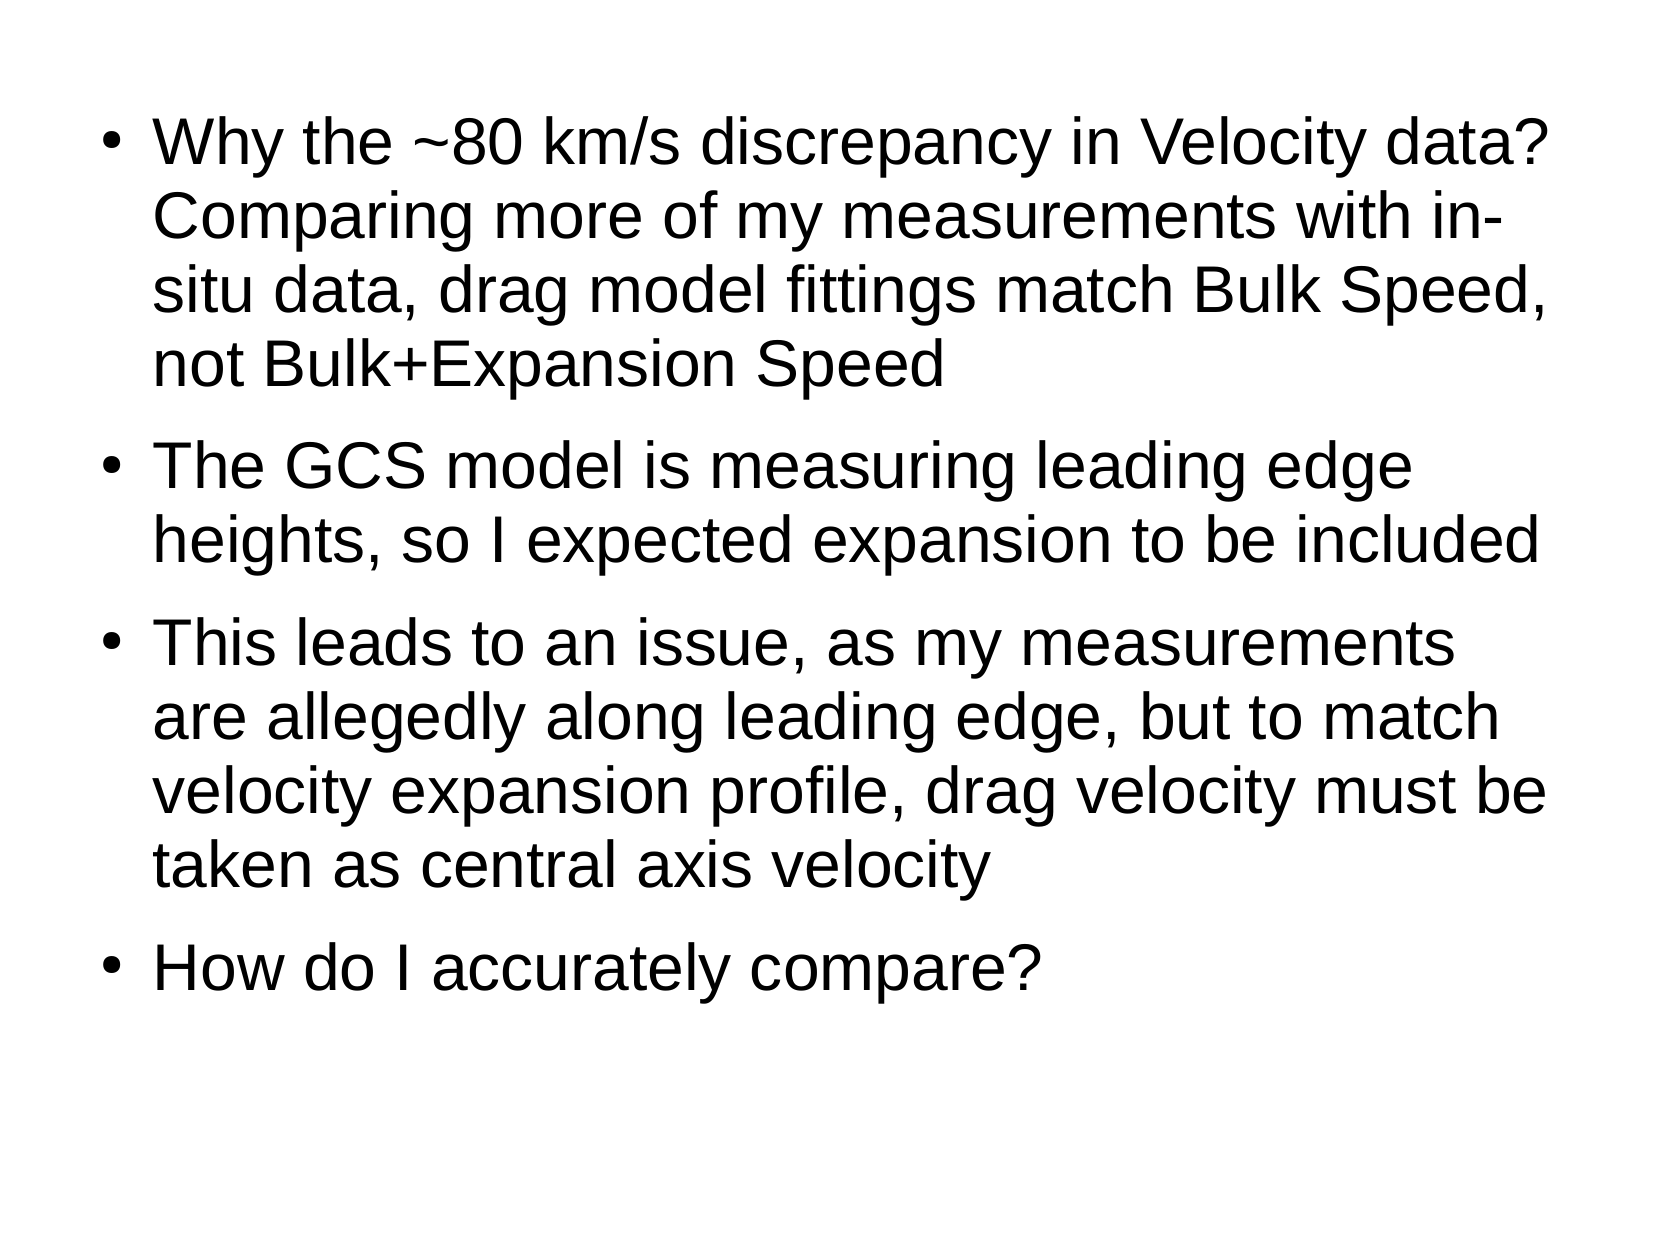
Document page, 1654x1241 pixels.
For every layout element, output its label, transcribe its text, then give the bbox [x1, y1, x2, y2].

list Why the ~80 km/s discrepancy in Velocity data? Comparing more of my measurements with in-situ data, drag model fittings match Bulk Speed, not Bulk+Expansion Speed The GCS model is measuring leading edge heights, so I expected expansion to be included This leads to an issue, as my measurements are allegedly along leading edge, but to match velocity expansion profile, drag velocity must be taken as central axis velocity How do I accurately compare? [82, 105, 1571, 1010]
